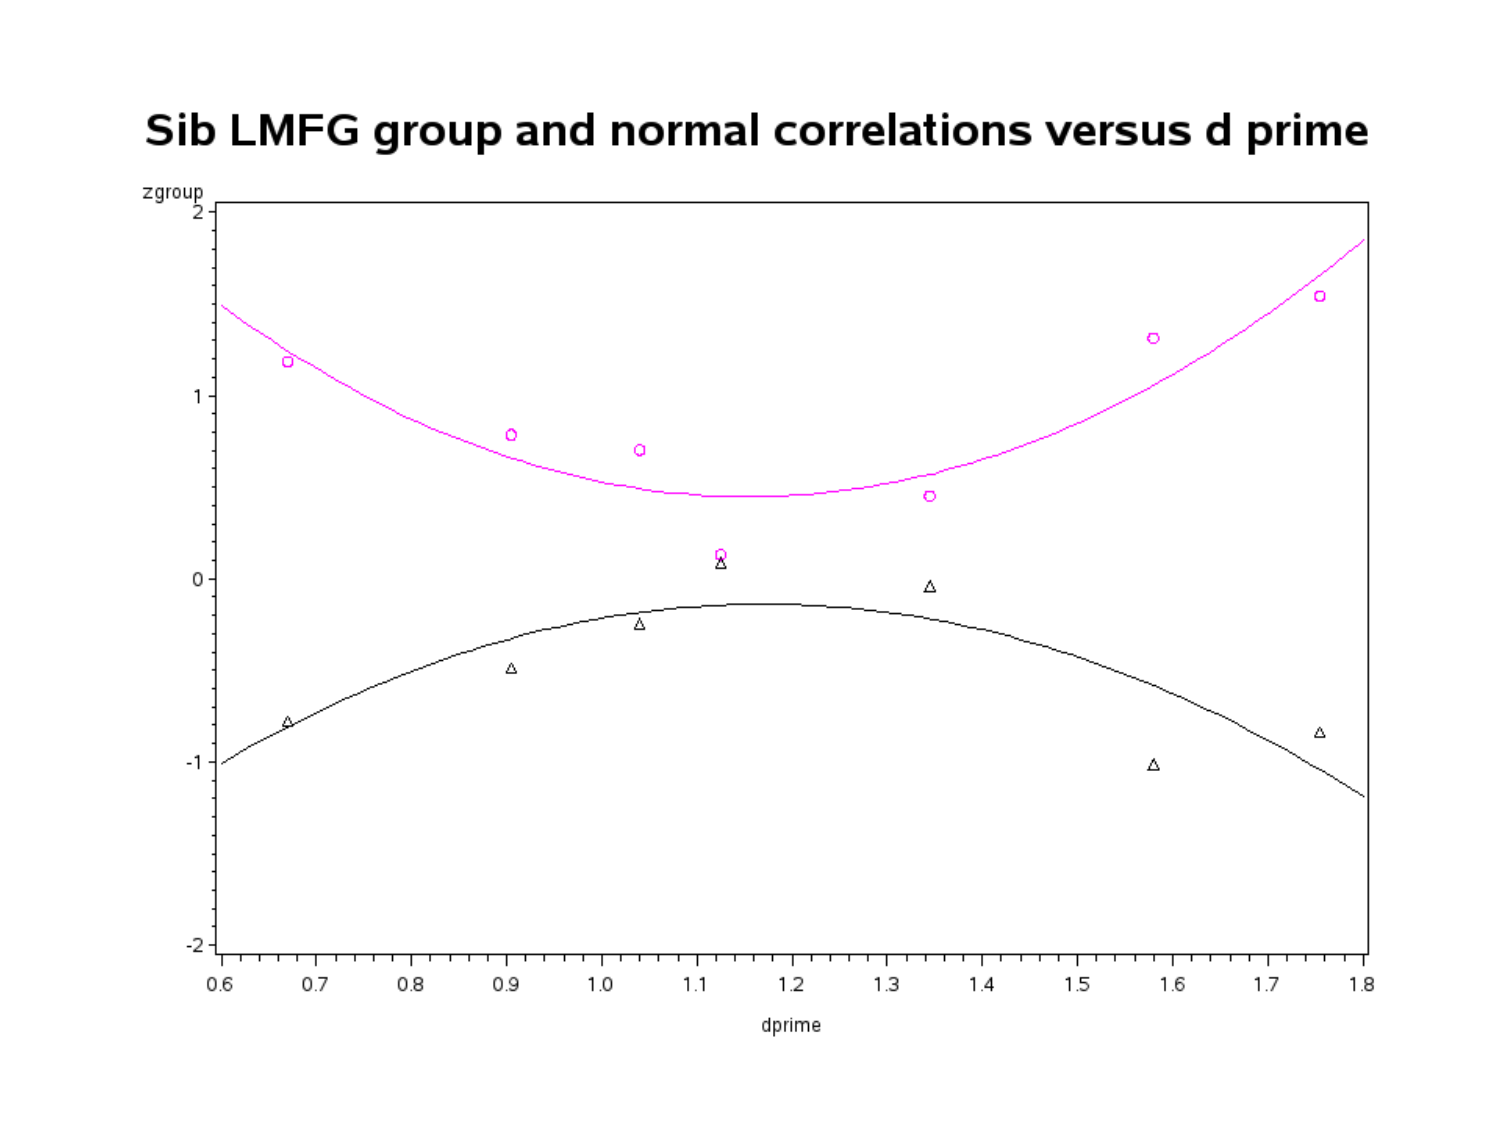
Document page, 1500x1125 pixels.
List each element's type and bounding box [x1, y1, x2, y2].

picture [134, 105, 1385, 1043]
